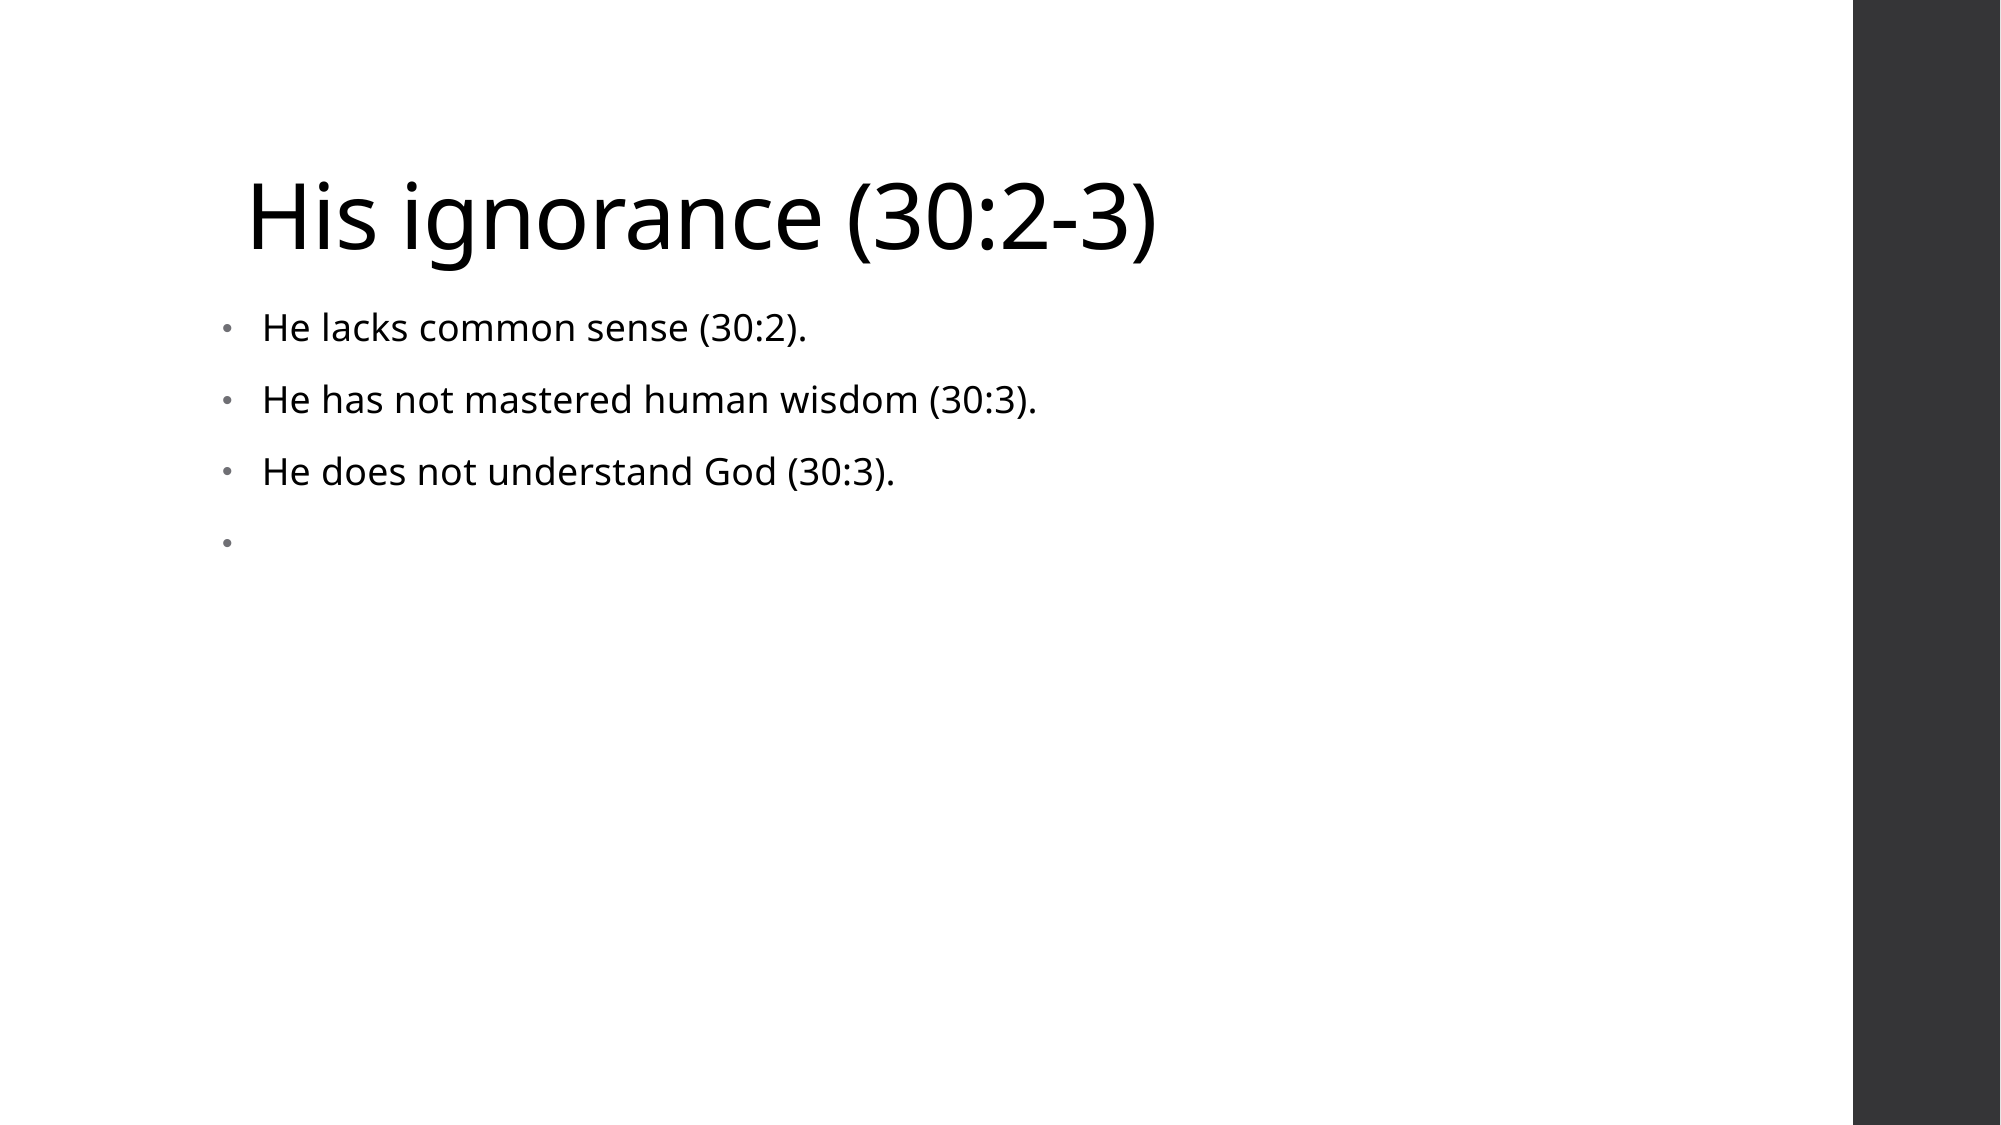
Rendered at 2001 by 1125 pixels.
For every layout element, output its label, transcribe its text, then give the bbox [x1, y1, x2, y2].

title His ignorance (30:2-3) [206, 60, 1797, 278]
list He lacks common sense (30:2). He has not mastered human wisdom (30:3). He does not understand God (30:3). [206, 299, 1617, 1014]
